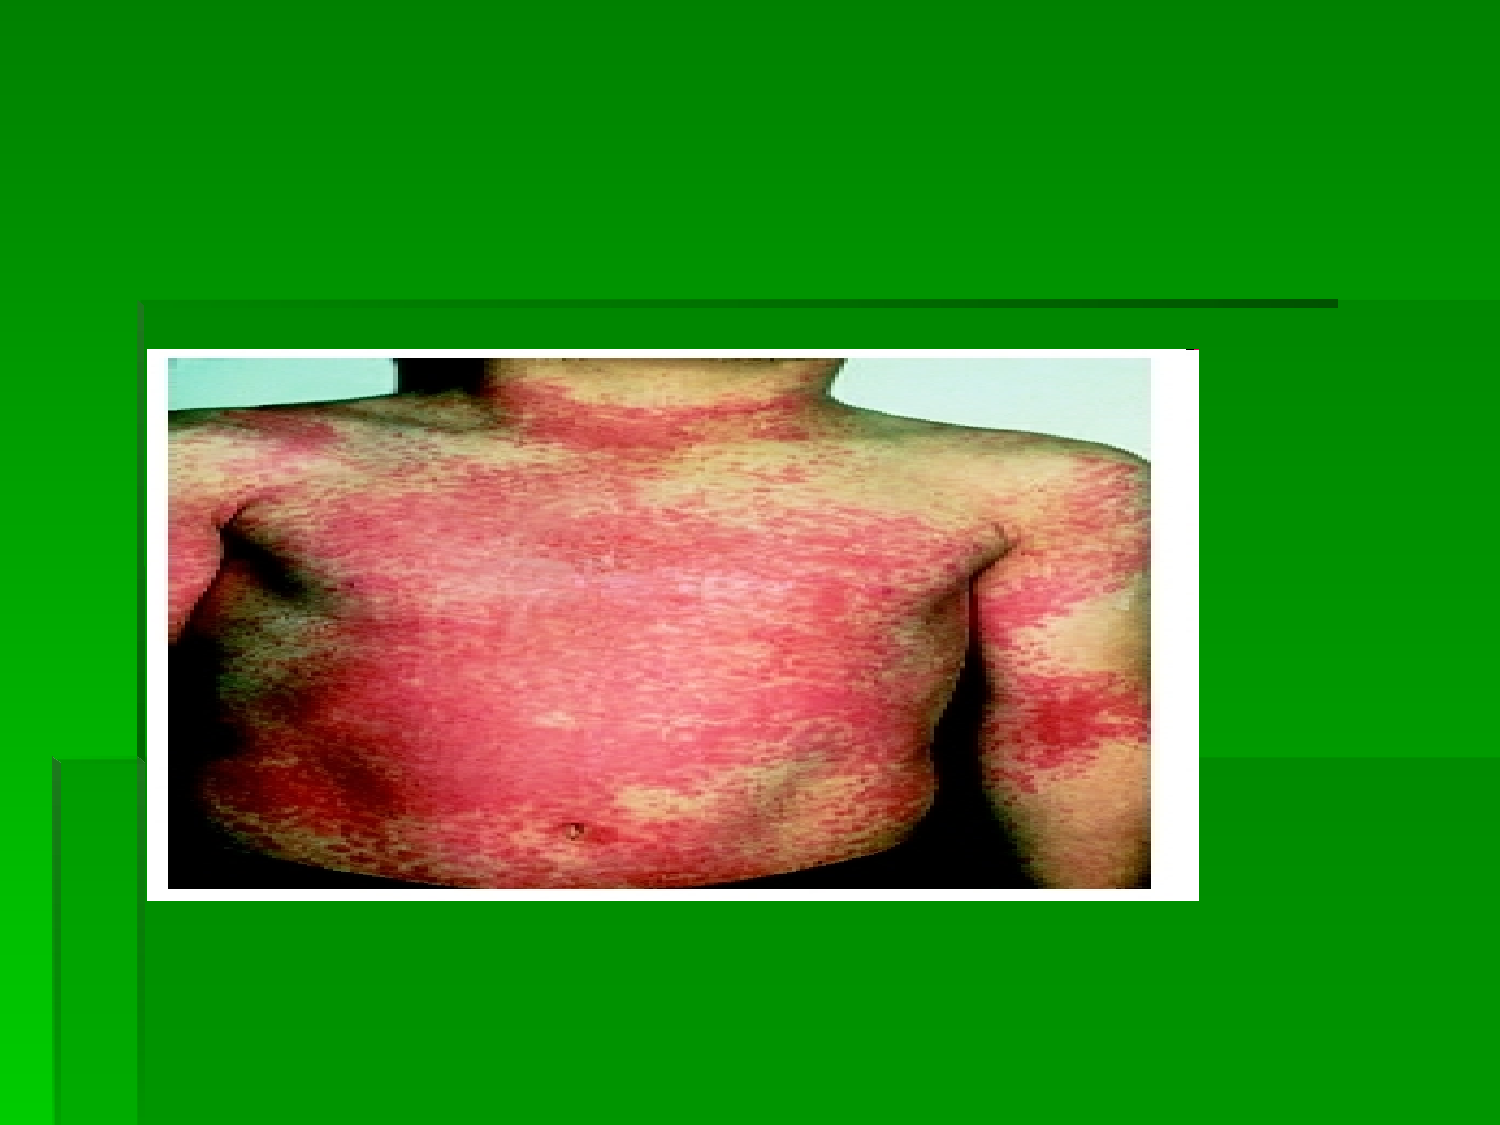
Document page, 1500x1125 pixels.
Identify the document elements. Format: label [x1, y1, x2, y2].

picture [147, 349, 1199, 901]
